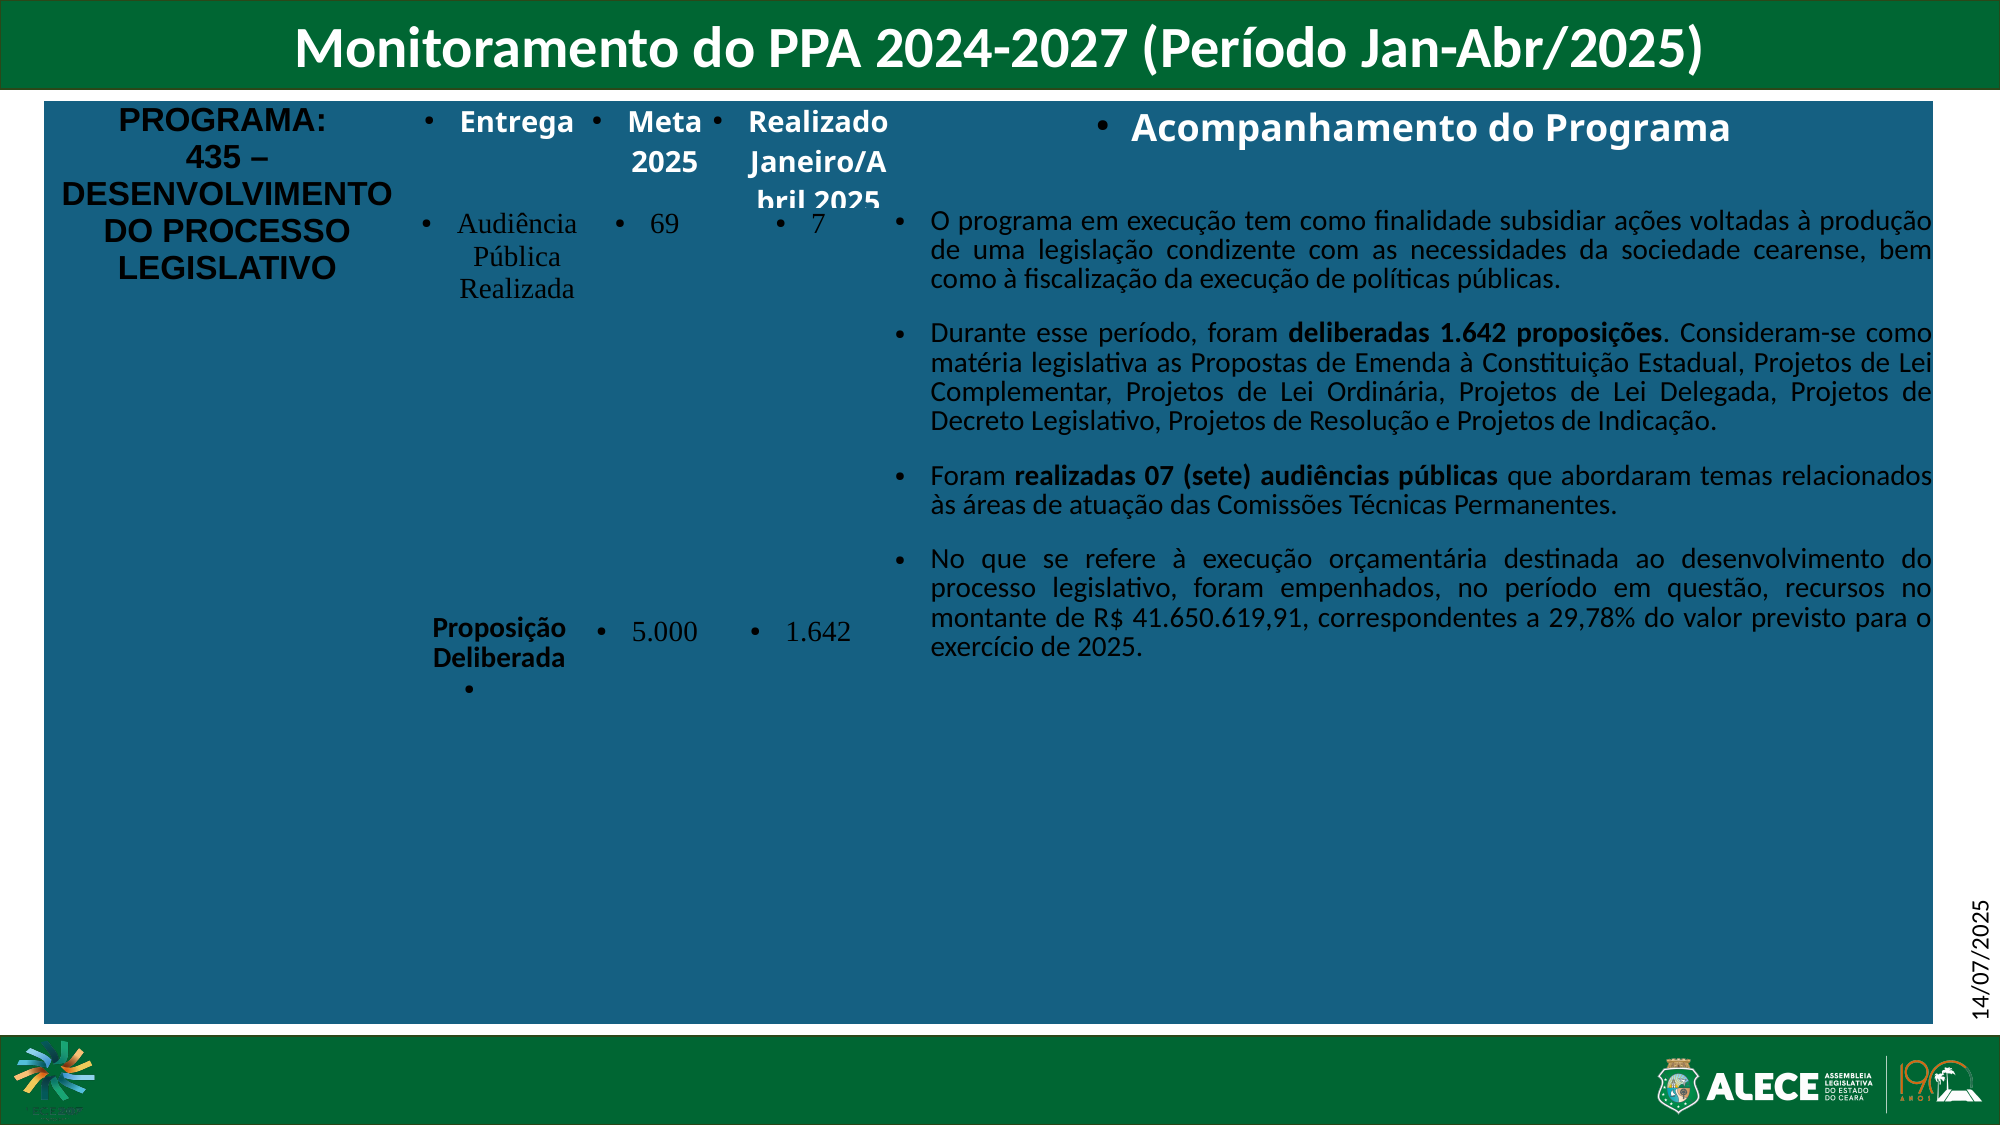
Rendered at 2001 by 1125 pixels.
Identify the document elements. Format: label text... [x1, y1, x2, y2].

text_box 14/07/2025 [1956, 883, 2000, 1037]
table_cell 1.642 [706, 616, 895, 1024]
text_box [0, 1036, 1625, 1125]
table_header Entrega [411, 101, 588, 208]
picture [1625, 982, 2000, 1125]
table_header Realizado Janeiro/Abril 2025 [706, 101, 895, 208]
text_box Monitoramento do PPA 2024-2027 (Período Jan-Abr/2025) [0, 0, 2000, 89]
table_cell O programa em execução tem como finalidade subsidiar ações voltadas à produção de uma legislação condizente com as necessidades da sociedade cearense, bem como à fiscalização da execução de políticas públicas. Durante esse período, foram deliberadas 1.642 proposições. Consideram-se como matéria legislativa as Propostas de Emenda à Constituição Estadual, Projetos de Lei Complementar, Projetos de Lei Ordinária, Projetos de Lei Delegada, Projetos de Decreto Legislativo, Projetos de Resolução e Projetos de Indicação. Foram realizadas 07 (sete) audiências públicas que abordaram temas relacionados às áreas de atuação das Comissões Técnicas Permanentes. No que se refere à execução orçamentária destinada ao desenvolvimento do processo legislativo, foram empenhados, no período em questão, recursos no montante de R$ 41.650.619,91, correspondentes a 29,78% do valor previsto para o exercício de 2025. [895, 208, 1933, 1024]
table_header Meta 2025 [588, 101, 706, 208]
table_cell 7 [706, 208, 895, 616]
table_cell Audiência Pública Realizada [411, 208, 588, 616]
table_cell 5.000 [588, 616, 706, 1024]
table_cell Proposição Deliberada [411, 616, 588, 1024]
table_header PROGRAMA: 435 – DESENVOLVIMENTO DO PROCESSO LEGISLATIVO [44, 101, 411, 1024]
table_cell 69 [588, 208, 706, 616]
table_header Acompanhamento do Programa [895, 101, 1933, 208]
